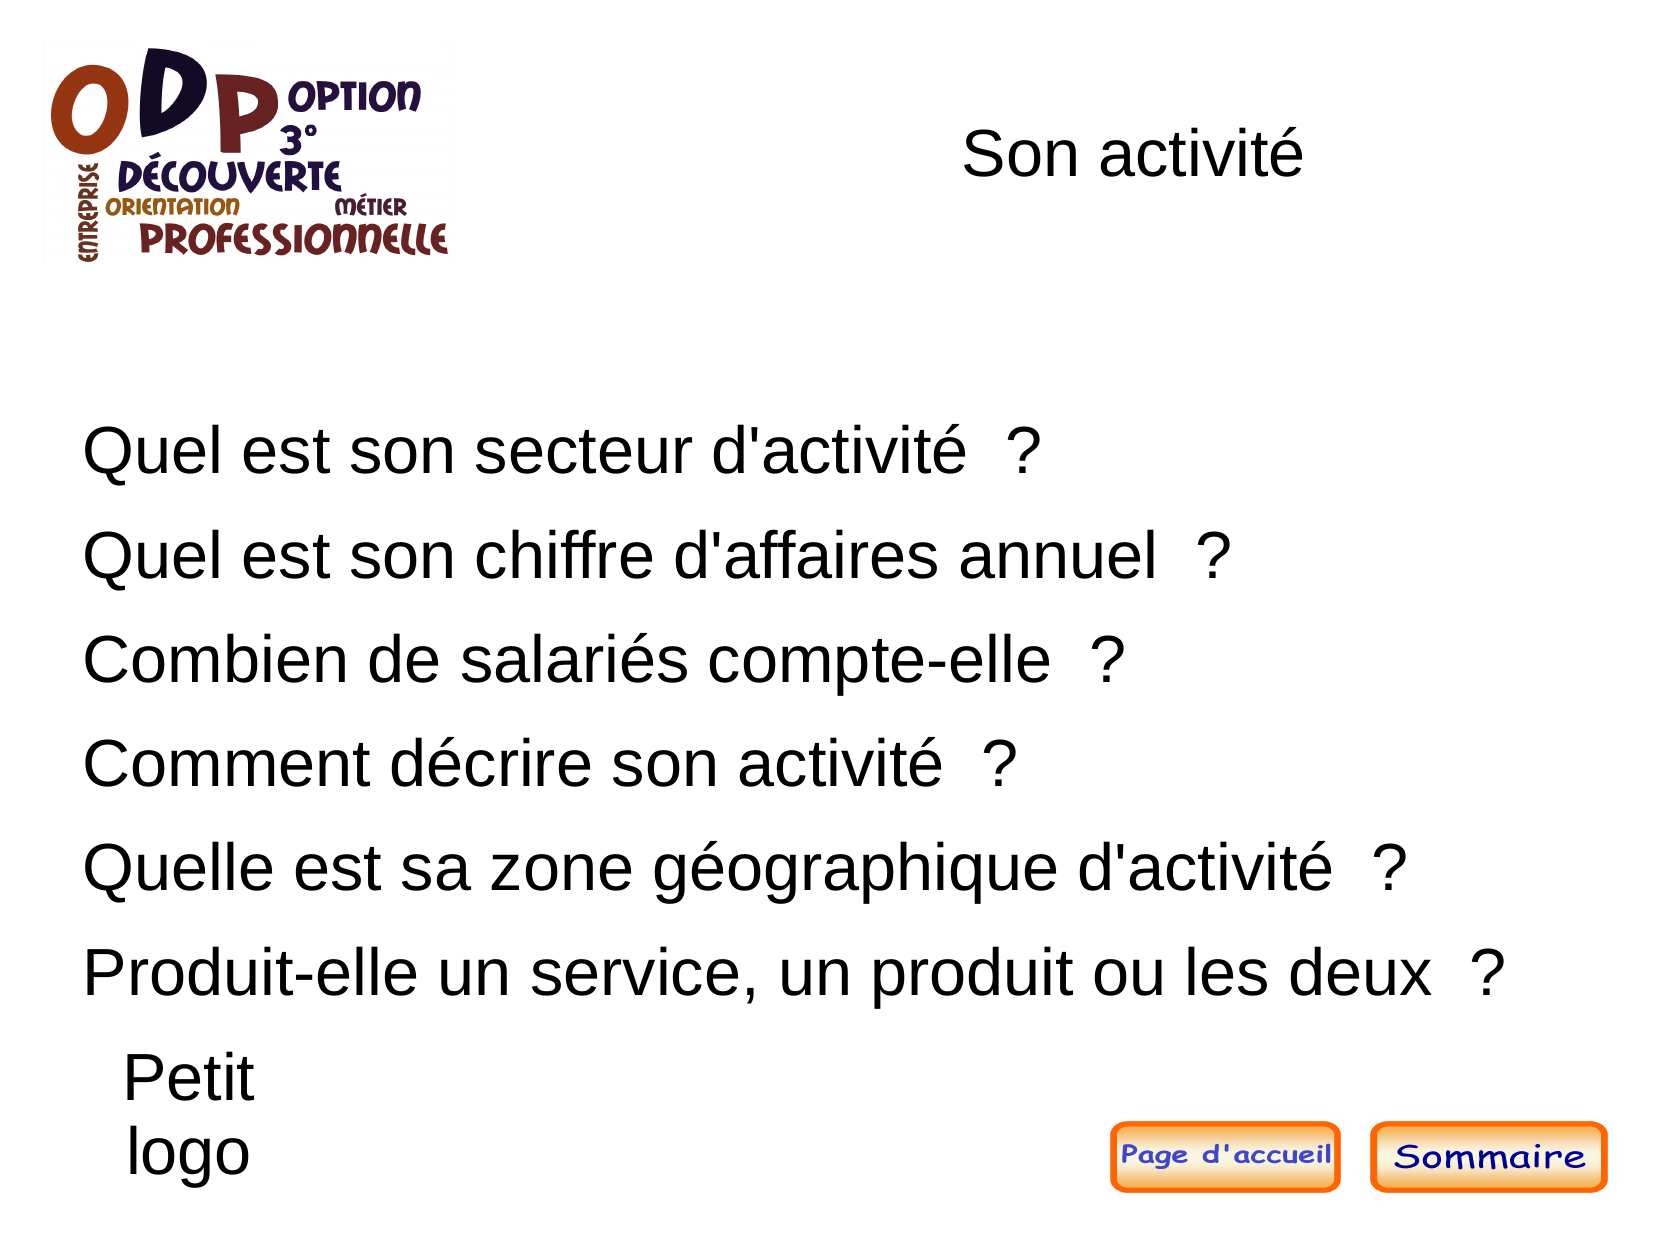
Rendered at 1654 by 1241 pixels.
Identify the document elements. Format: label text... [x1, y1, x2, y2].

text_box Petit logo [82, 1039, 296, 1190]
picture [43, 41, 455, 266]
picture [1370, 1121, 1608, 1193]
picture [1110, 1121, 1341, 1193]
list Quel est son secteur d'activité ? Quel est son chiffre d'affaires annuel ? Combien de salariés compte-elle ? Comment décrire son activité ? Quelle est sa zone géographique d'activité ? Produit-elle un service, un produit ou les deux ? [82, 413, 1571, 1075]
title Son activité [637, 49, 1630, 257]
